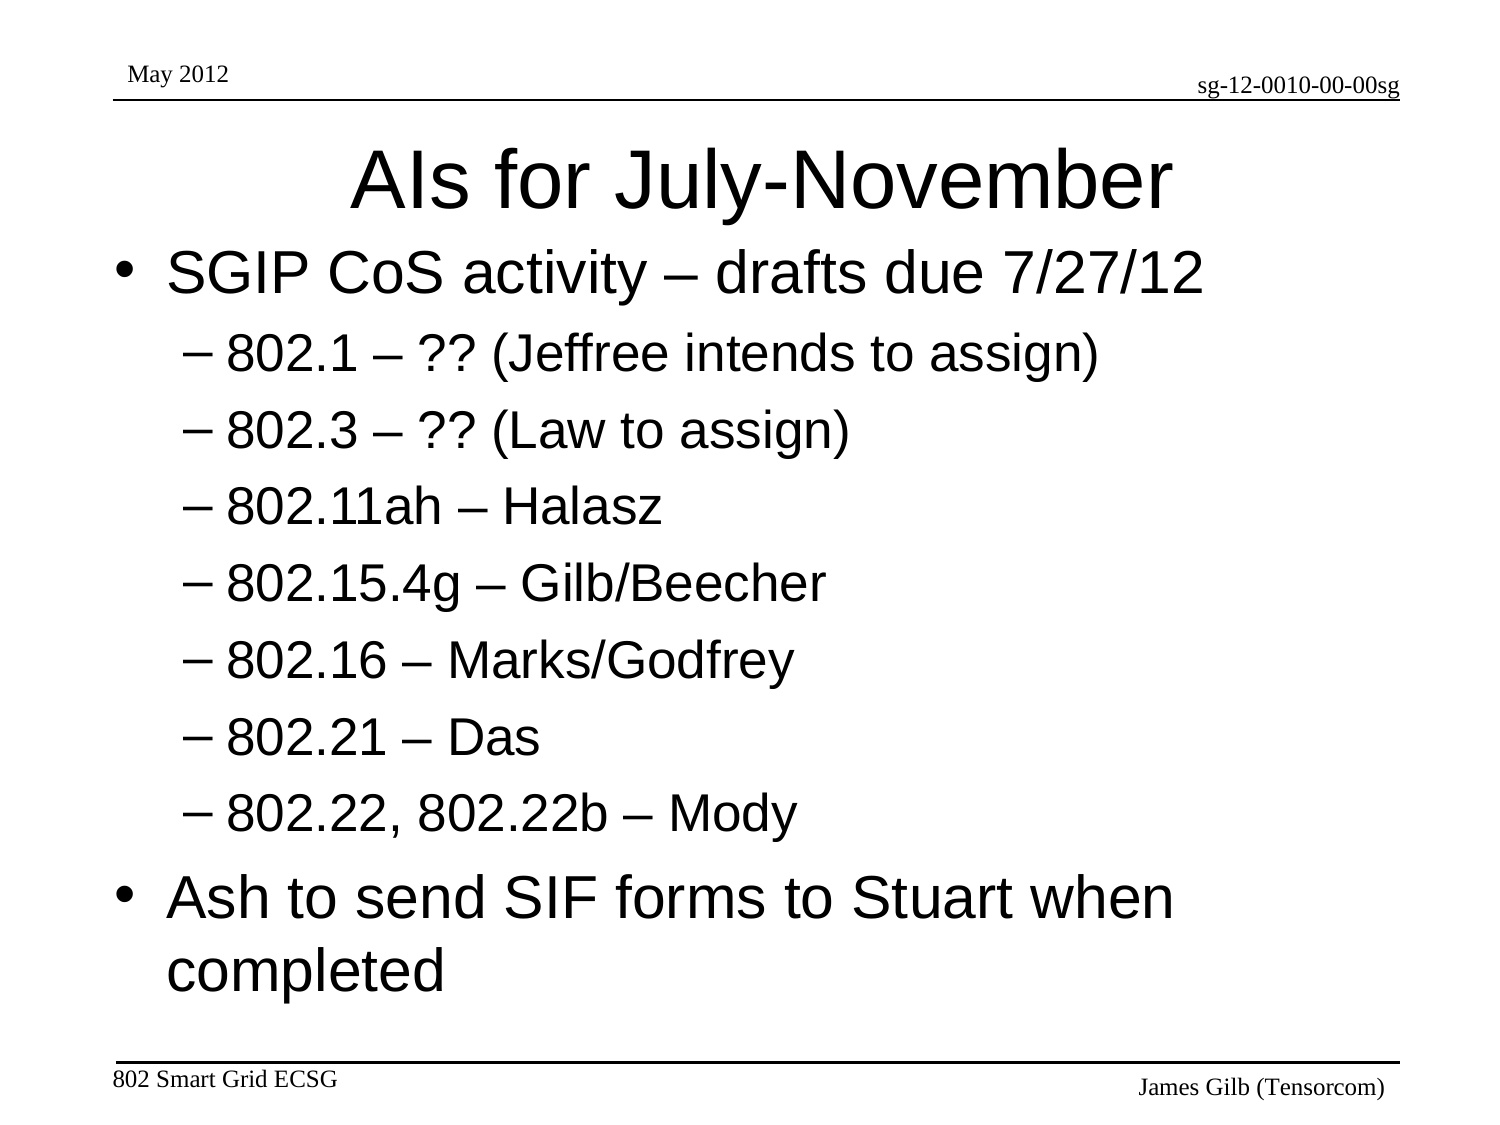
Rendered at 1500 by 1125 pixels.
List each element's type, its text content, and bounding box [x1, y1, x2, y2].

title AIs for July-November [125, 112, 1401, 238]
list SGIP CoS activity – drafts due 7/27/12 802.1 – ?? (Jeffree intends to assign) 802.3 – ?? (Law to assign) 802.11ah – Halasz 802.15.4g – Gilb/Beecher 802.16 – Marks/Godfrey 802.21 – Das 802.22, 802.22b – Mody Ash to send SIF forms to Stuart when completed [99, 224, 1375, 1013]
